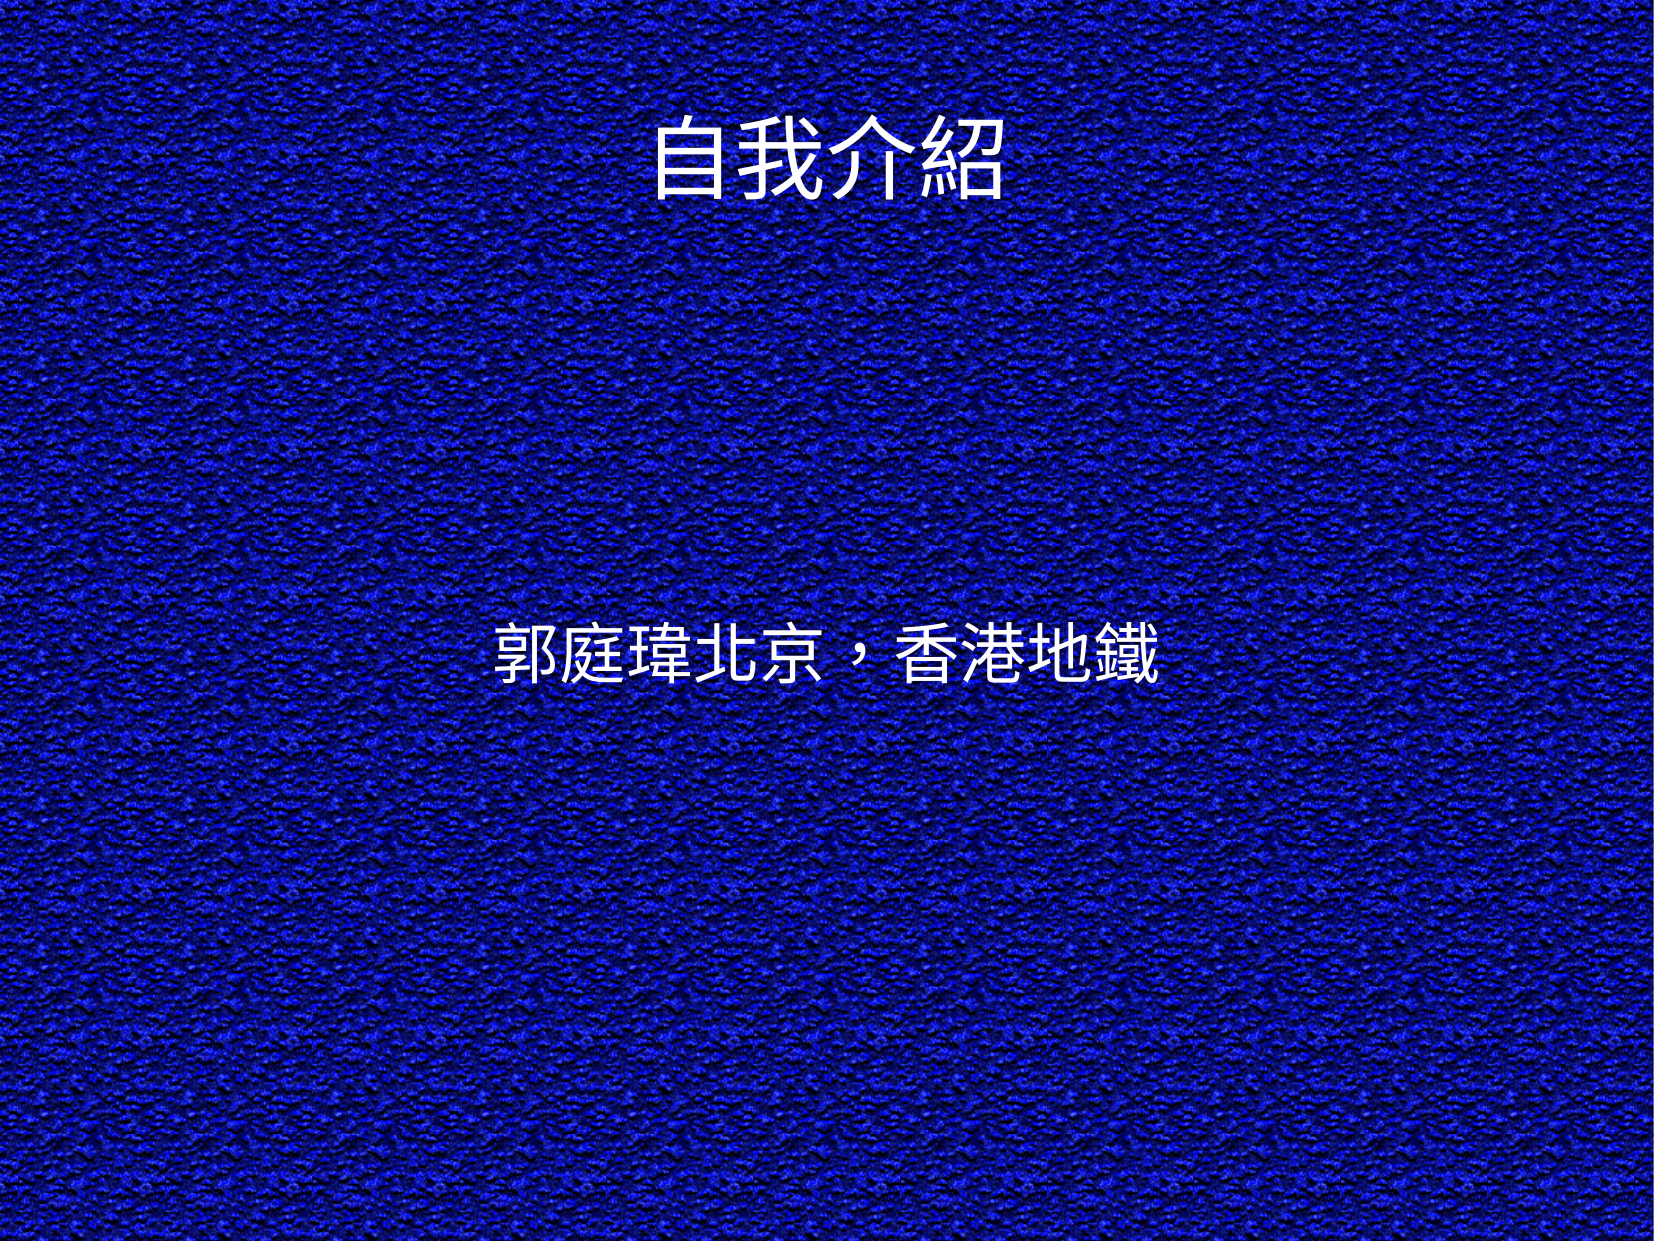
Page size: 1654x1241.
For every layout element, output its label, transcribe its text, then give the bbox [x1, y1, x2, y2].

subtitle 郭庭瑋北京，香港地鐵 [82, 290, 1571, 1010]
title 自我介紹 [82, 49, 1571, 257]
picture [0, 0, 1654, 1241]
